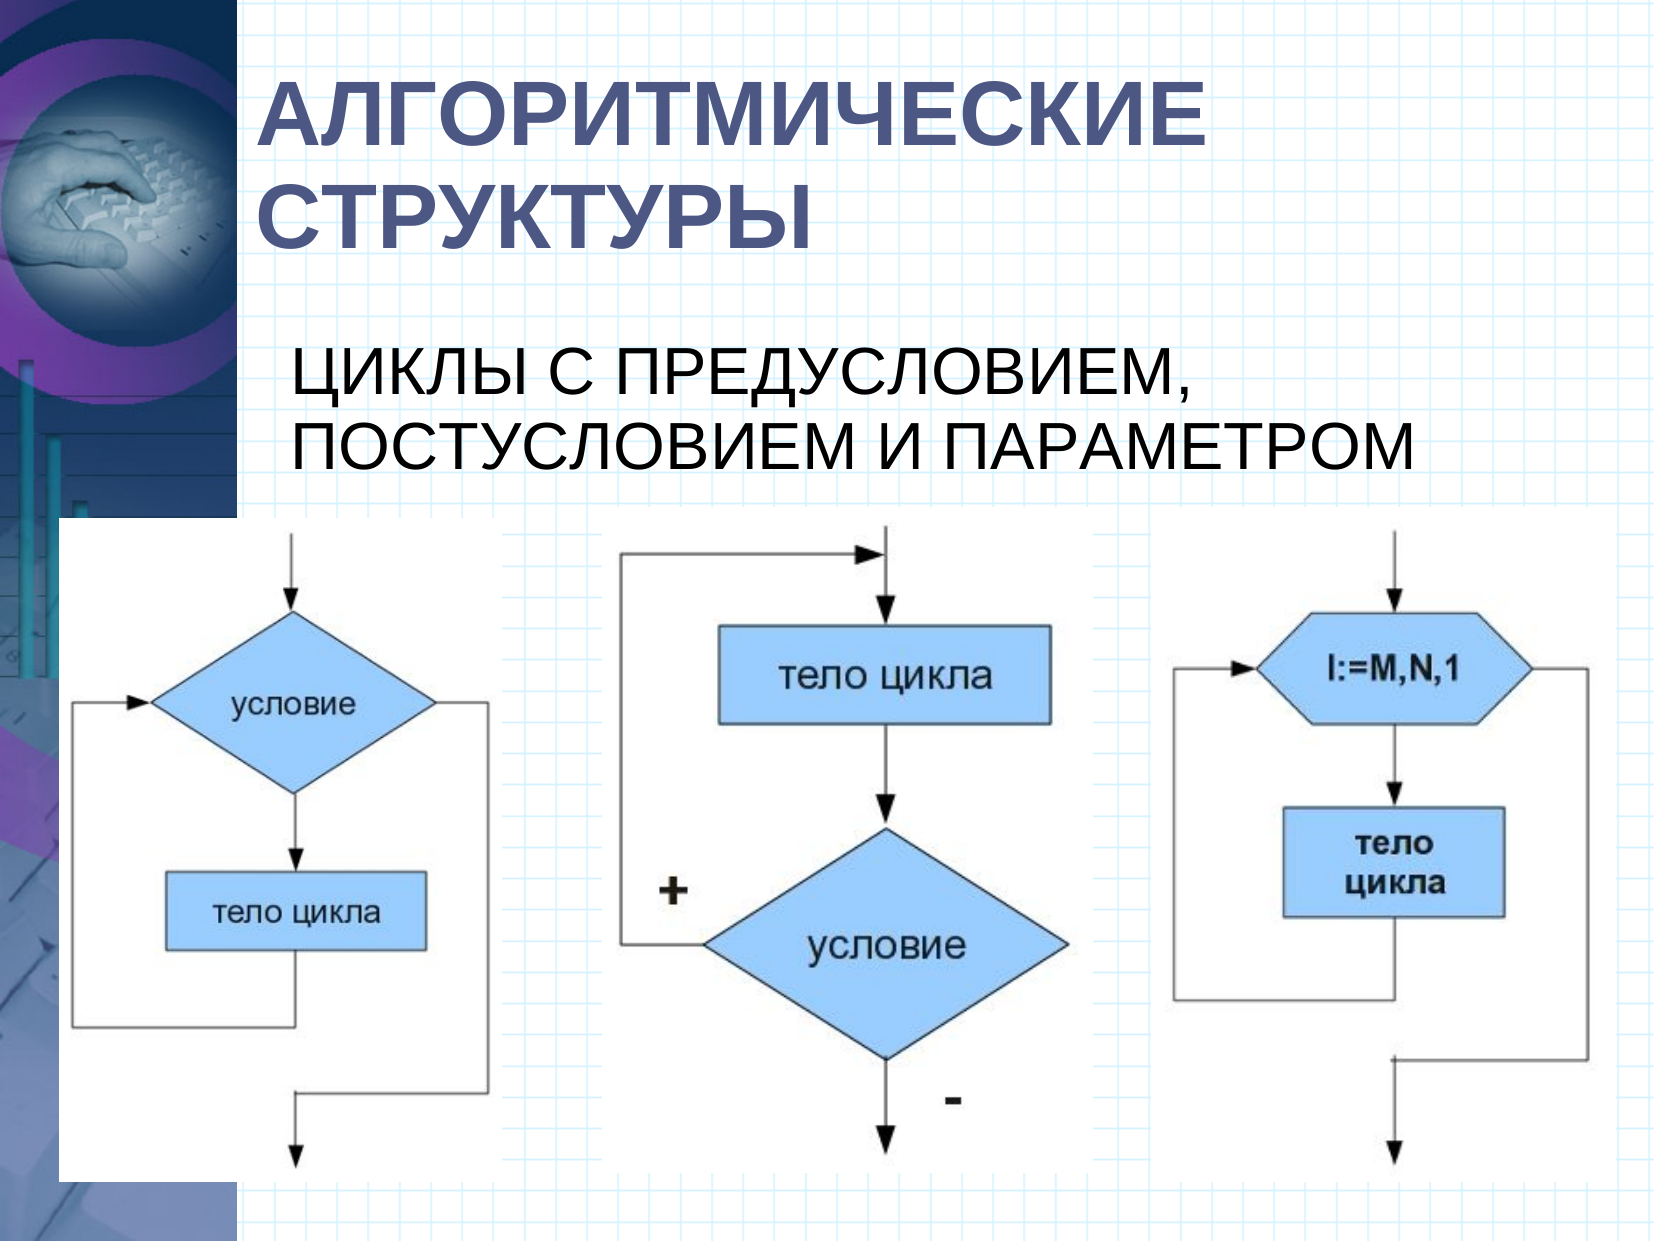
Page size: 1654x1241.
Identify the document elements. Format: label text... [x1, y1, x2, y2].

picture [0, 0, 1654, 1241]
subtitle ЦИКЛЫ С ПРЕДУСЛОВИЕM, ПОСТУСЛОВИЕМ И ПАРАМЕТРОМ [254, 333, 1640, 484]
title АЛГОРИТМИЧЕСКИЕ СТРУКТУРЫ [254, 61, 1640, 269]
